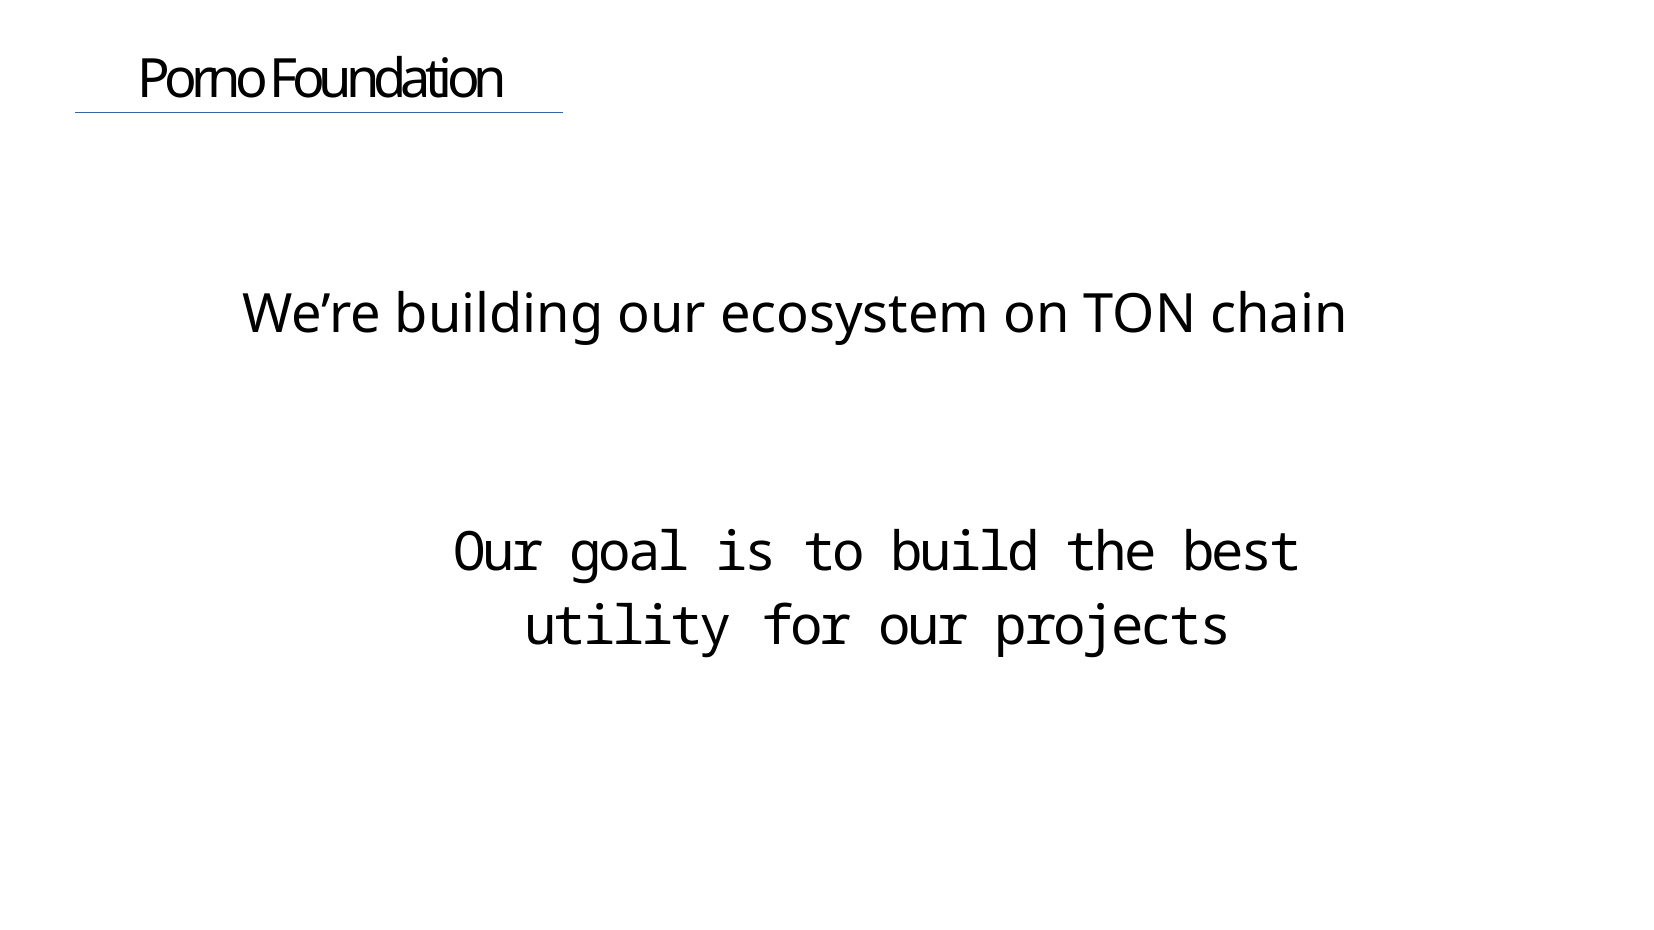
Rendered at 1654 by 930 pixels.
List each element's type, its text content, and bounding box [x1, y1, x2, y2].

text_box Our goal is to build the best utility for our projects [438, 505, 1241, 634]
title Porno Foundation [7, 41, 638, 113]
text_box We’re building our ecosystem on TON chain [227, 267, 1426, 425]
